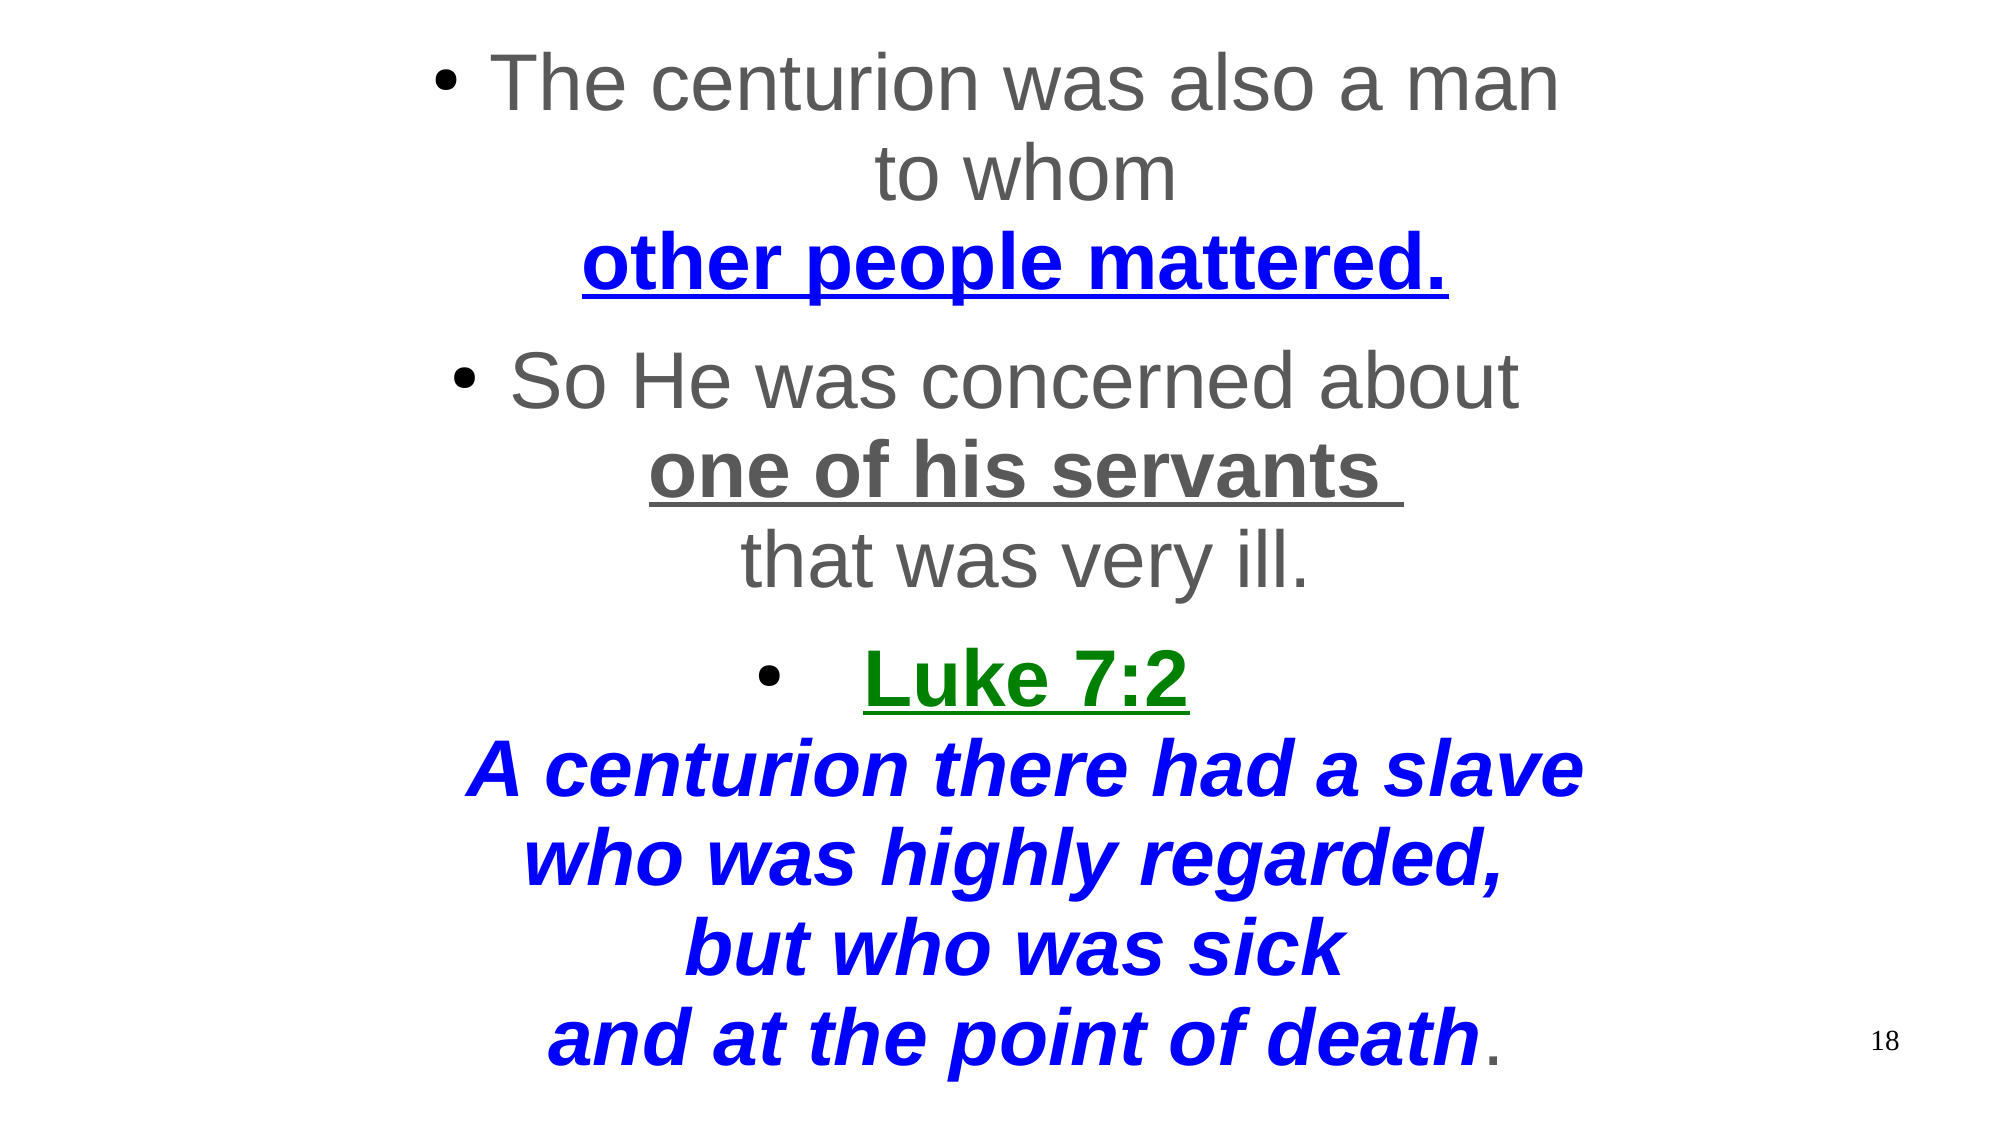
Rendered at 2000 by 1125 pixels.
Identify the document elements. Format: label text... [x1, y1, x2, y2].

list The centurion was also a man to whom other people mattered. So He was concerned about one of his servants that was very ill. Luke 7:2 A centurion there had a slave who was highly regarded, but who was sick and at the point of death. [37, 37, 1951, 1088]
